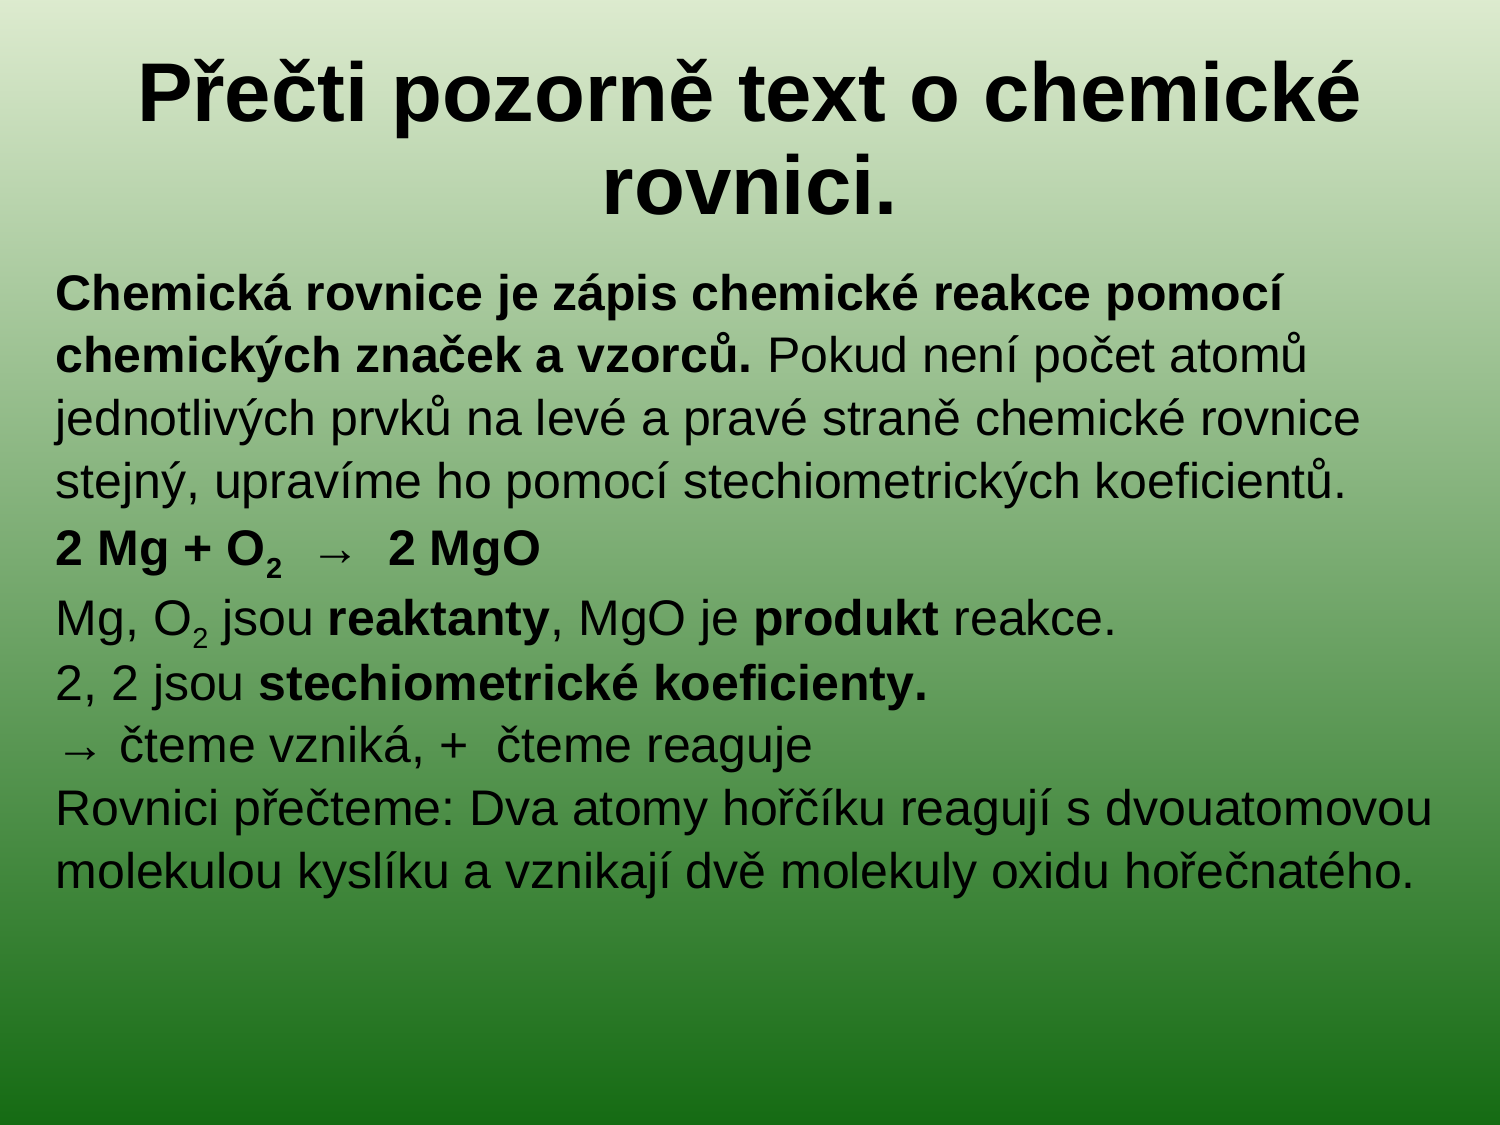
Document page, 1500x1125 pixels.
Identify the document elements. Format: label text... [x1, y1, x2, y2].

title Přečti pozorně text o chemické rovnici. [75, 31, 1426, 247]
list Chemická rovnice je zápis chemické reakce pomocí chemických značek a vzorců. Pokud není počet atomů jednotlivých prvků na levé a pravé straně chemické rovnice stejný, upravíme ho pomocí stechiometrických koeficientů. 2 Mg + O2 → 2 MgO Mg, O2 jsou reaktanty, MgO je produkt reakce. 2, 2 jsou stechiometrické koeficienty. → čteme vzniká, + čteme reaguje Rovnici přečteme: Dva atomy hořčíku reagují s dvouatomovou molekulou kyslíku a vznikají dvě molekuly oxidu hořečnatého. [41, 262, 1471, 1078]
